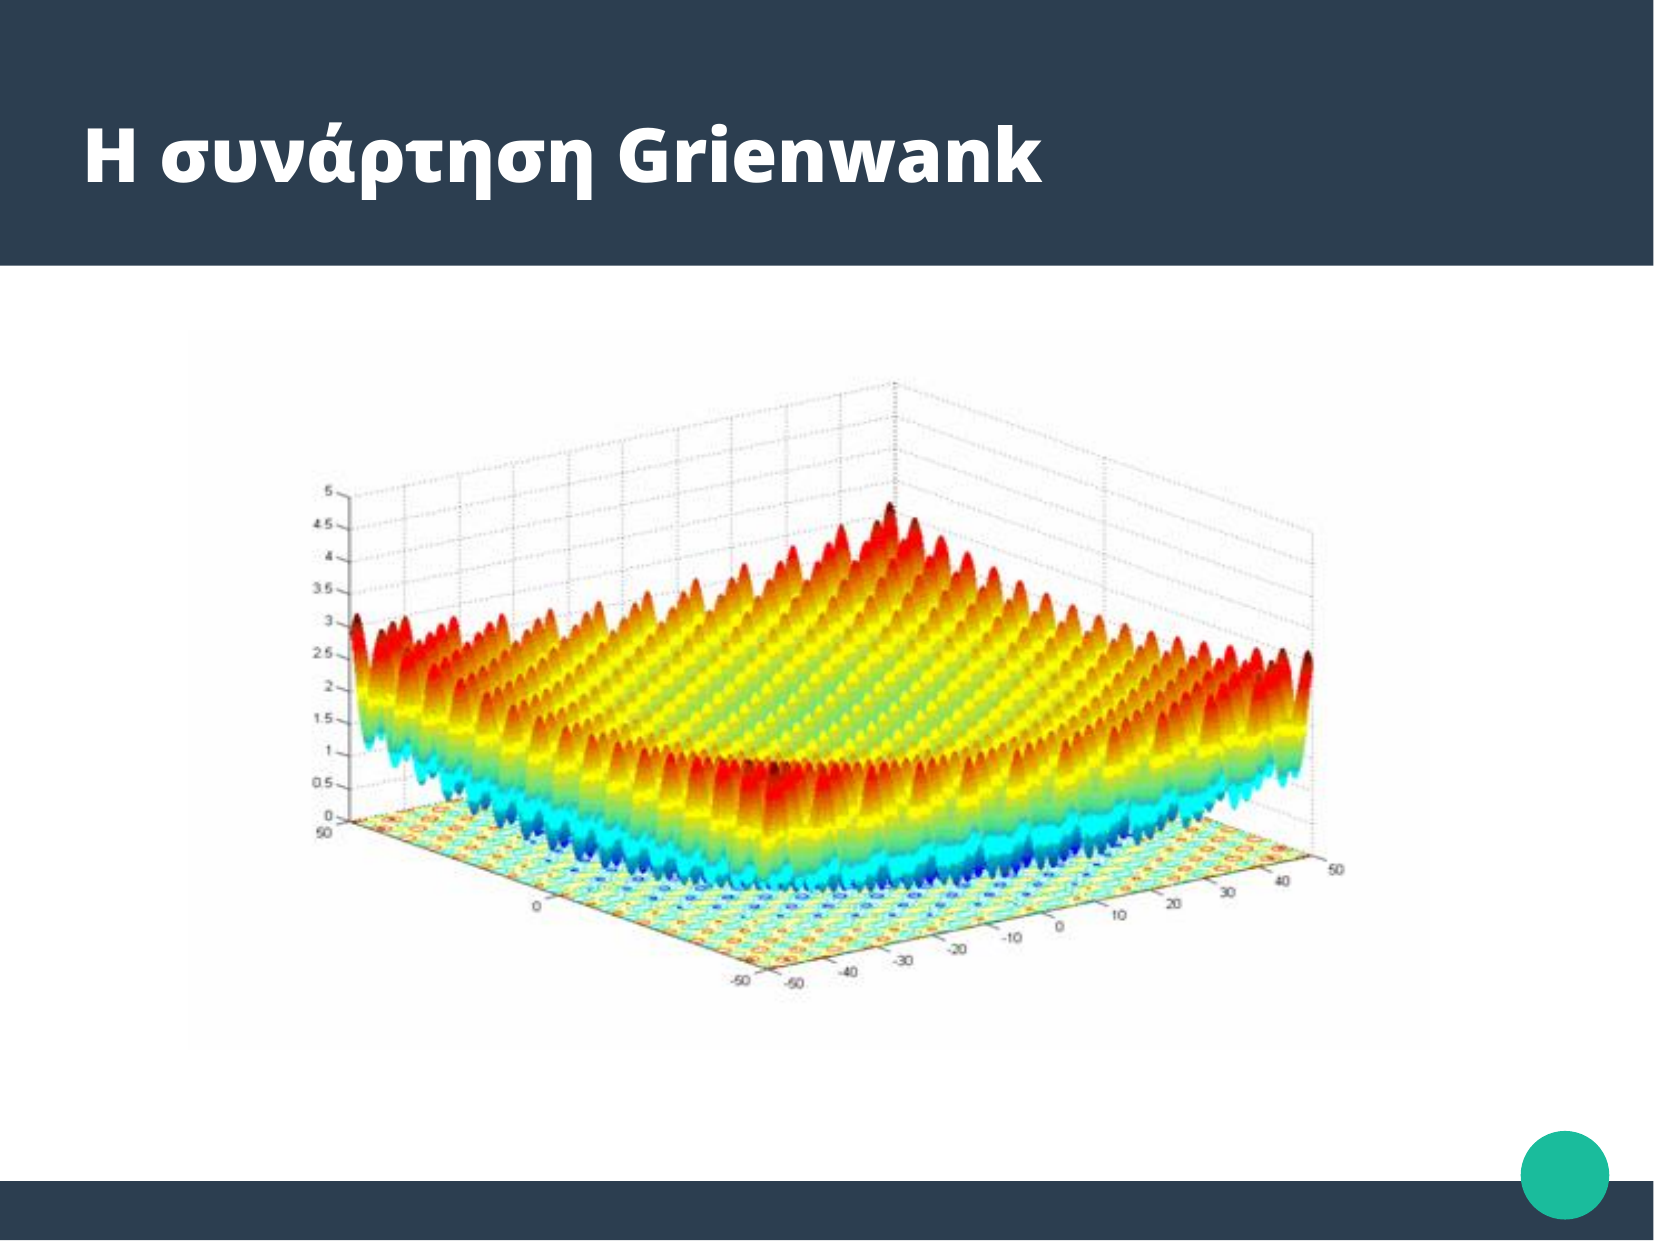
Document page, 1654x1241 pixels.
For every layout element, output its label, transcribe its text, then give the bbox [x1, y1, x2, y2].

picture [188, 330, 1430, 1050]
title Η συνάρτηση Grienwank [82, 94, 1264, 213]
